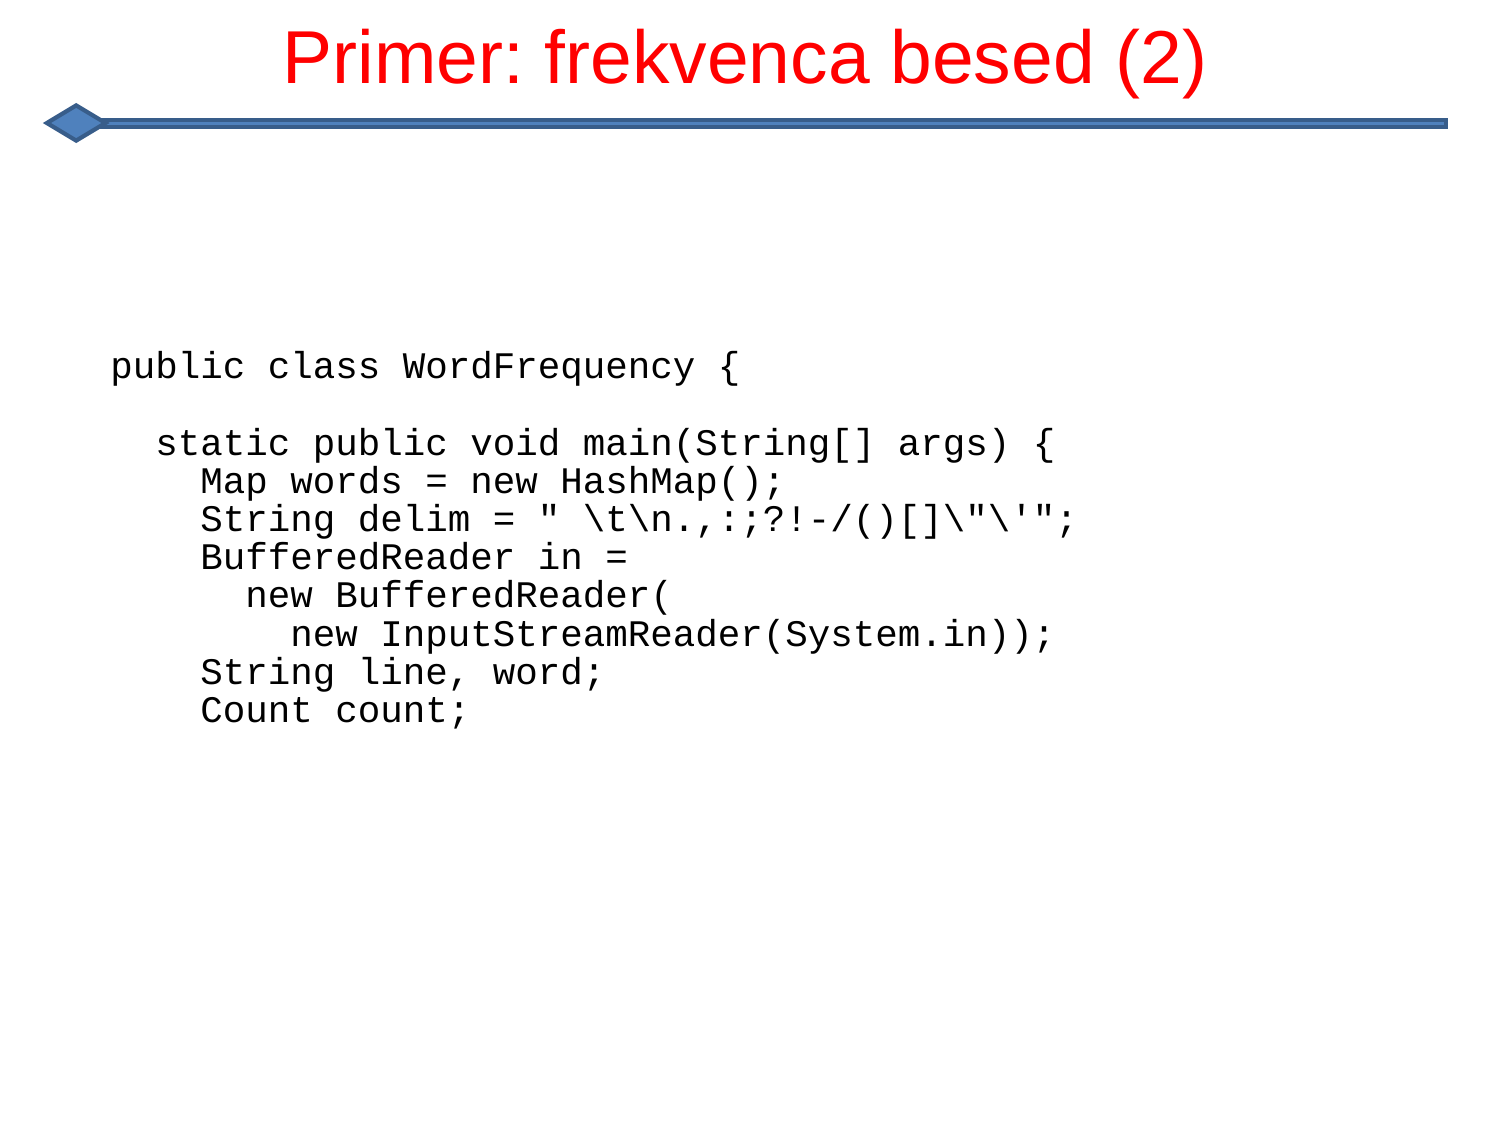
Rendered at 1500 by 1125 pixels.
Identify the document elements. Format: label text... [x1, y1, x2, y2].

text_box public class WordFrequency { static public void main(String[] args) { Map words = new HashMap(); String delim = " \t\n.,:;?!-/()[]\"\'"; BufferedReader in = new BufferedReader( new InputStreamReader(System.in)); String line, word; Count count; [110, 291, 1392, 826]
title Primer: frekvenca besed (2) [70, 0, 1421, 108]
